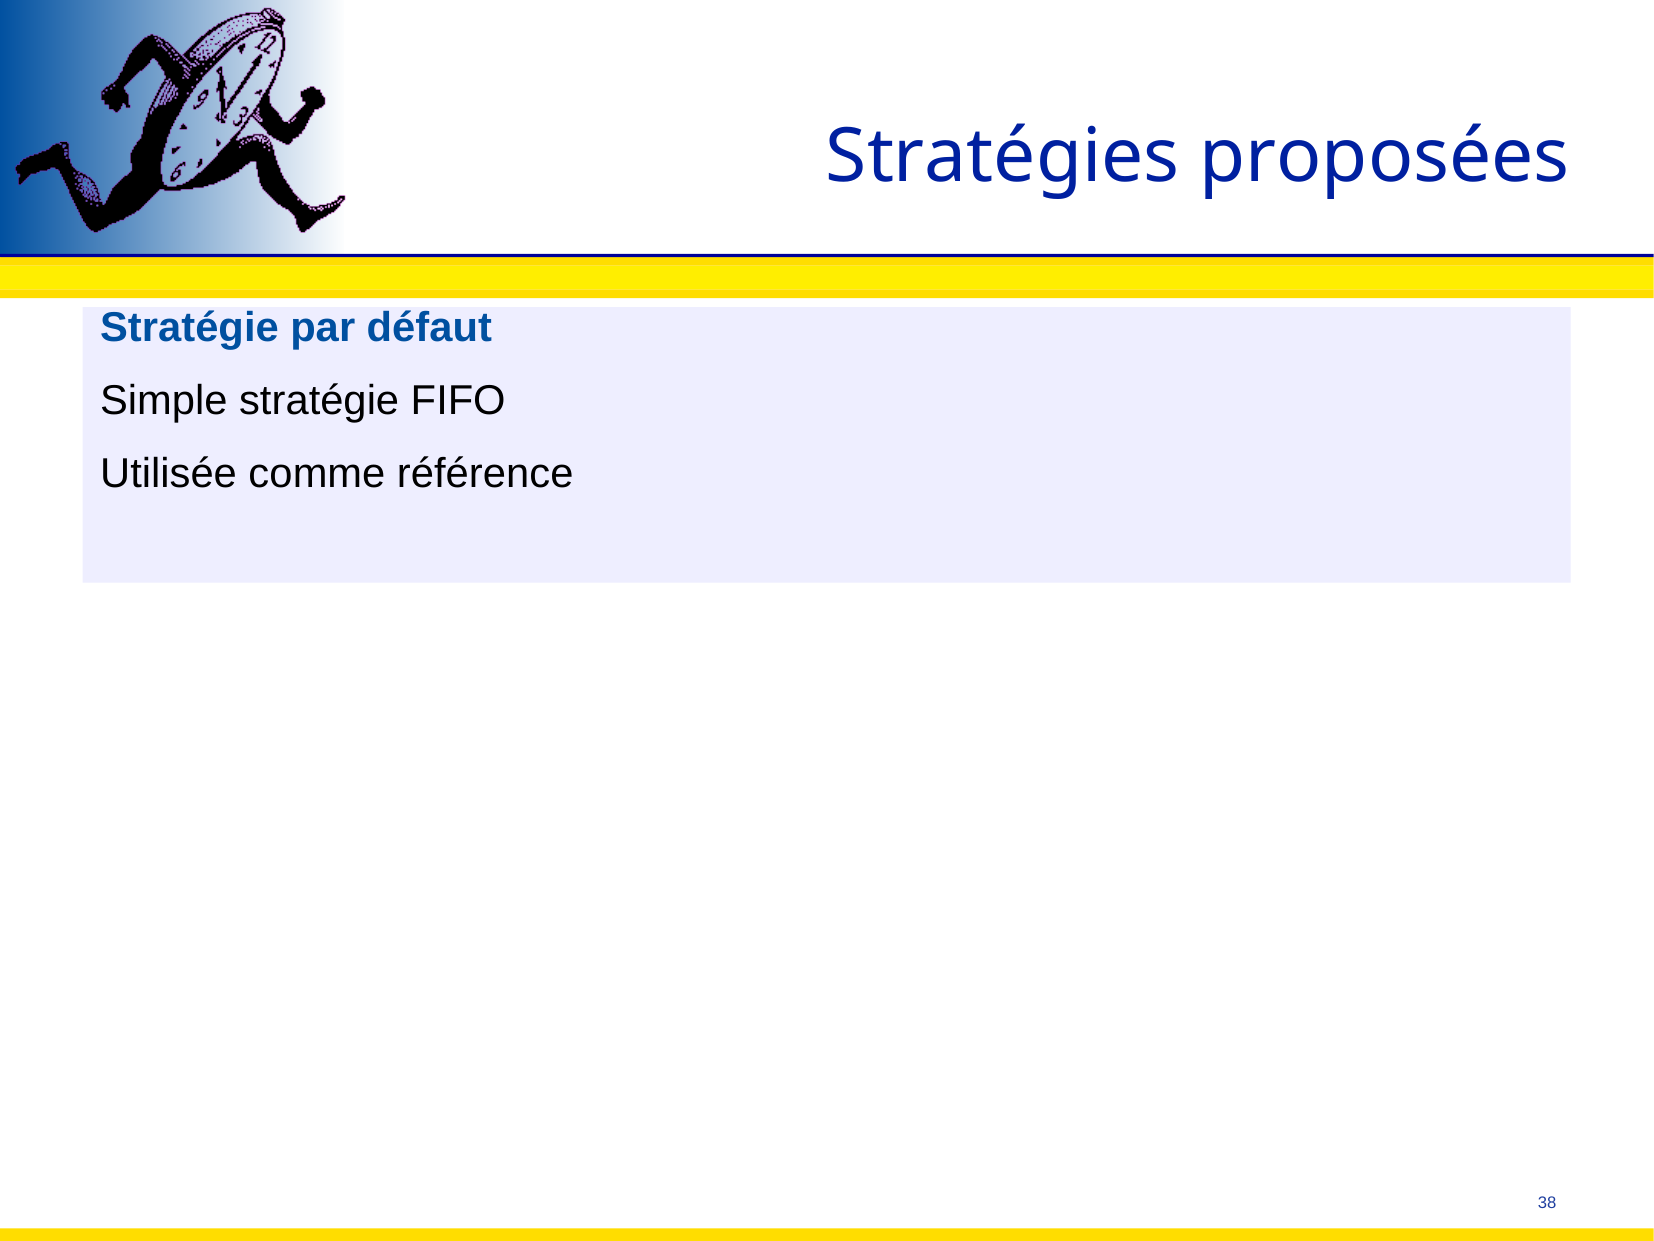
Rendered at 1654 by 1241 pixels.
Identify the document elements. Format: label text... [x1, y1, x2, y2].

title Stratégies proposées [372, 49, 1571, 257]
list Stratégie par défaut Simple stratégie FIFO Utilisée comme référence [82, 307, 1571, 583]
picture [14, 0, 353, 245]
